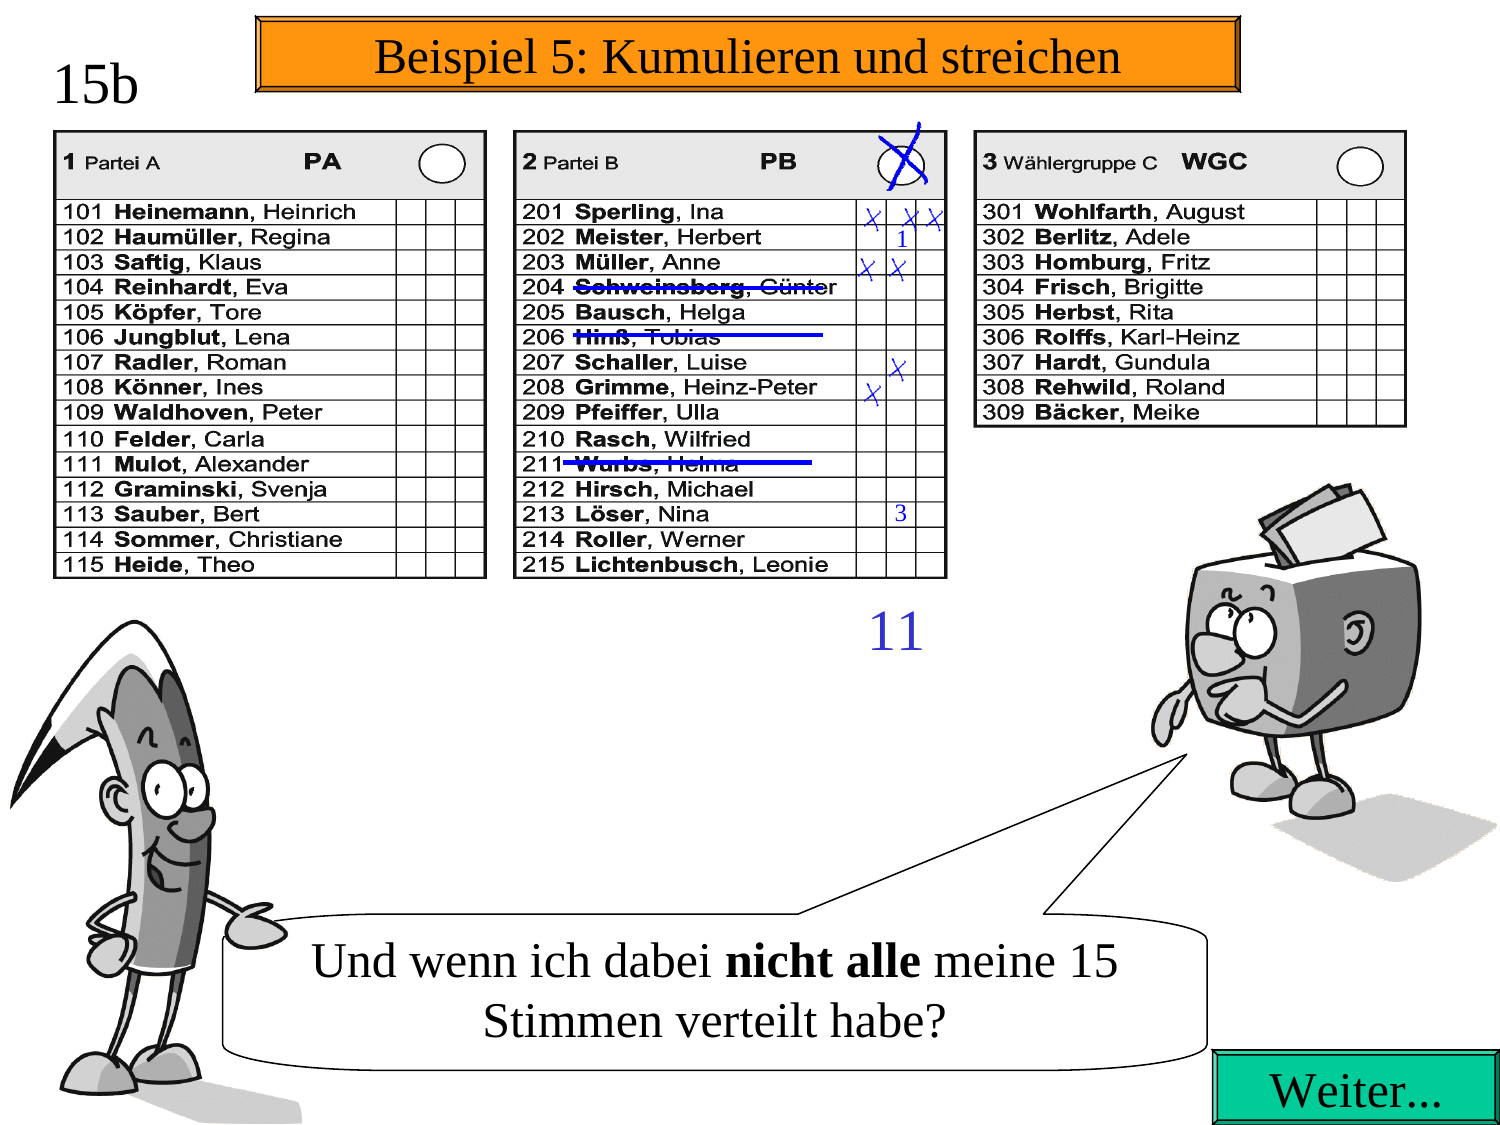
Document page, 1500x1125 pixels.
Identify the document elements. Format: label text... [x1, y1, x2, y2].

picture [3, 607, 302, 1124]
text_box Weiter... [1218, 1055, 1495, 1120]
text_box 11 [853, 584, 954, 660]
text_box Und wenn ich dabei nicht alle meine 15 Stimmen verteilt habe? [302, 775, 1208, 1071]
picture [53, 119, 1497, 882]
text_box 15b [37, 37, 160, 138]
text_box Beispiel 5: Kumulieren und streichen [261, 22, 1235, 86]
text_box 3 [879, 488, 930, 527]
text_box 1 [881, 214, 944, 278]
